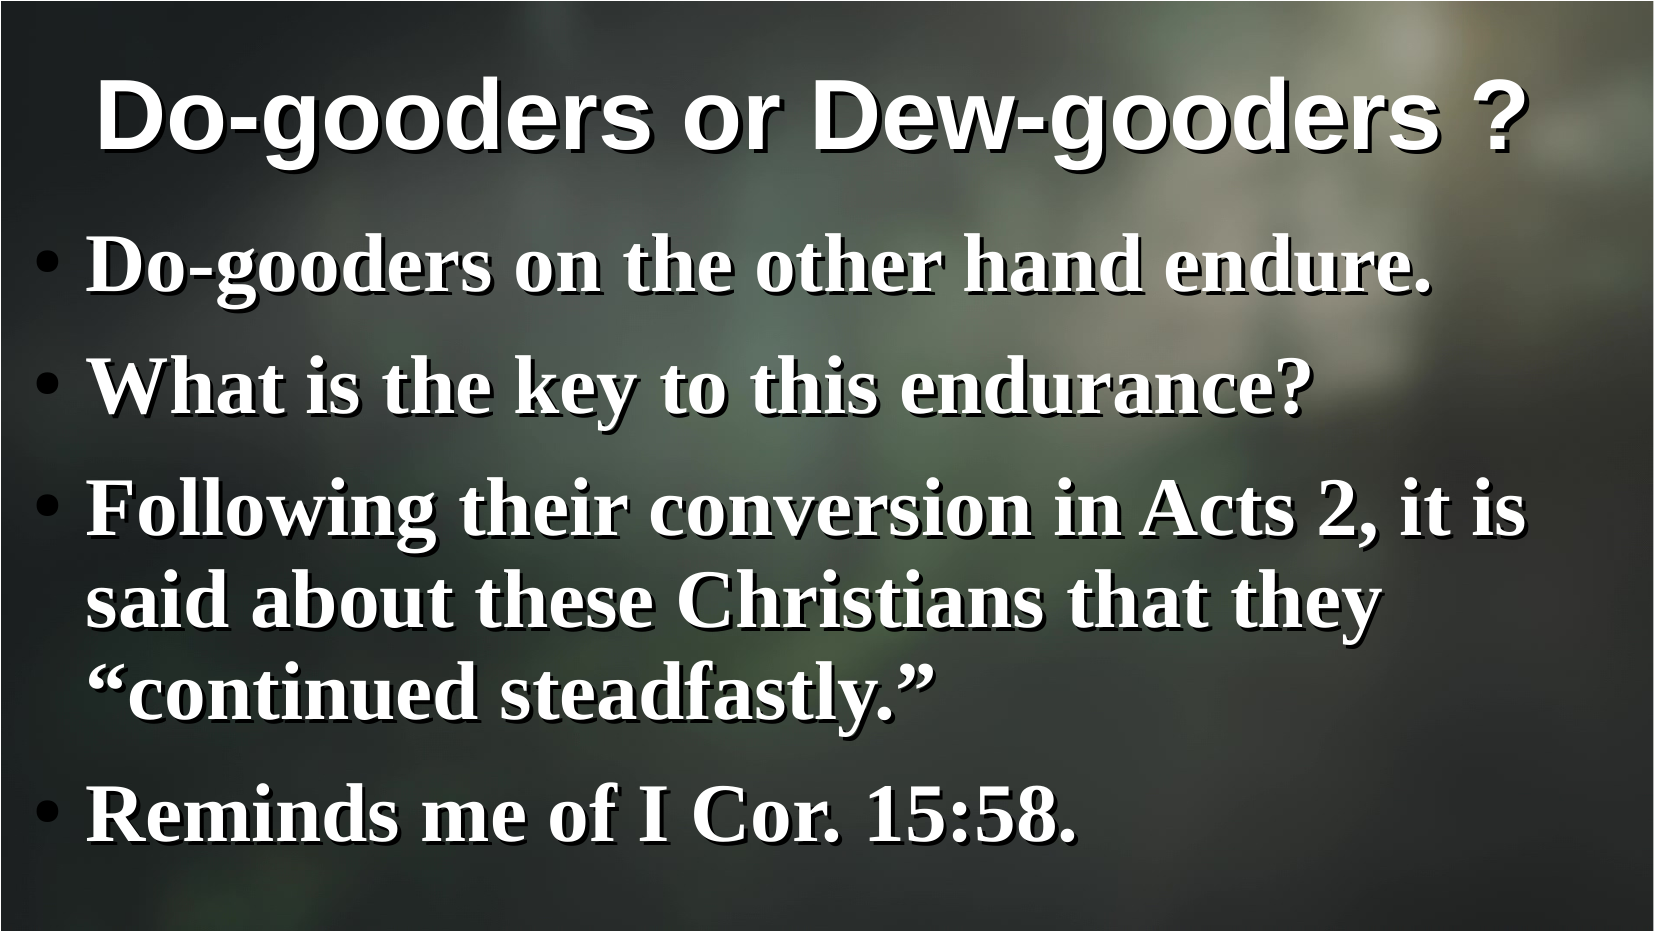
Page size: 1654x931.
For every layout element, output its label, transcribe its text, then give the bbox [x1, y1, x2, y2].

title Do-gooders or Dew-gooders ? [82, 37, 1571, 193]
list Do-gooders on the other hand endure. What is the key to this endurance? Following their conversion in Acts 2, it is said about these Christians that they “continued steadfastly.” Reminds me of I Cor. 15:58. [15, 217, 1651, 901]
picture [1, 1, 1654, 931]
